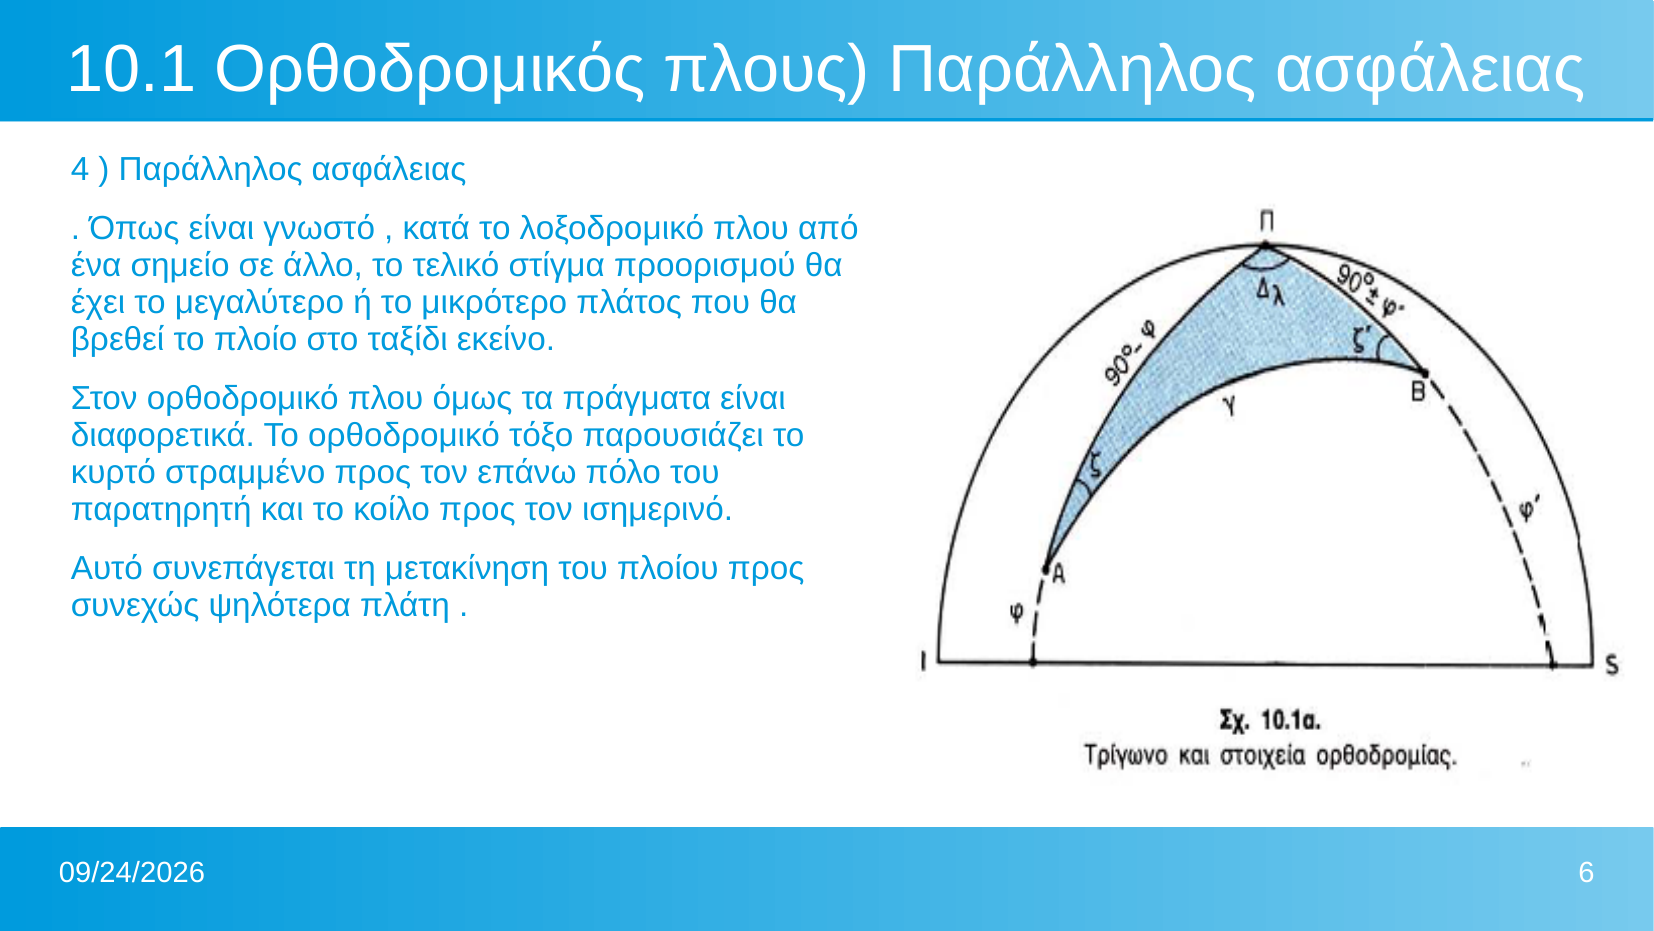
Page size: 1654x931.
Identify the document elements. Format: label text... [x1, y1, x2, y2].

title 10.1 Ορθοδρομικός πλους) Παράλληλος ασφάλειας [59, 29, 1595, 108]
picture [900, 172, 1651, 788]
list 4 ) Παράλληλος ασφάλειας . Όπως είναι γνωστό , κατά το λοξοδρομικό πλου από ένα σημείο σε άλλο, το τελικό στίγμα προορισμού θα έχει το μεγαλύτερο ή το μικρότερο πλάτος που θα βρεθεί το πλοίο στο ταξίδι εκείνο. Στον ορθοδρομικό πλου όμως τα πράγματα είναι διαφορετικά. Το ορθοδρομικό τόξο παρουσιάζει το κυρτό στραμμένο προς τον επάνω πόλο του παρατηρητή και το κοίλο προς τον ισημερινό. Αυτό συνεπάγεται τη μετακίνηση του πλοίου προς συνεχώς ψηλότερα πλάτη . [0, 150, 901, 788]
